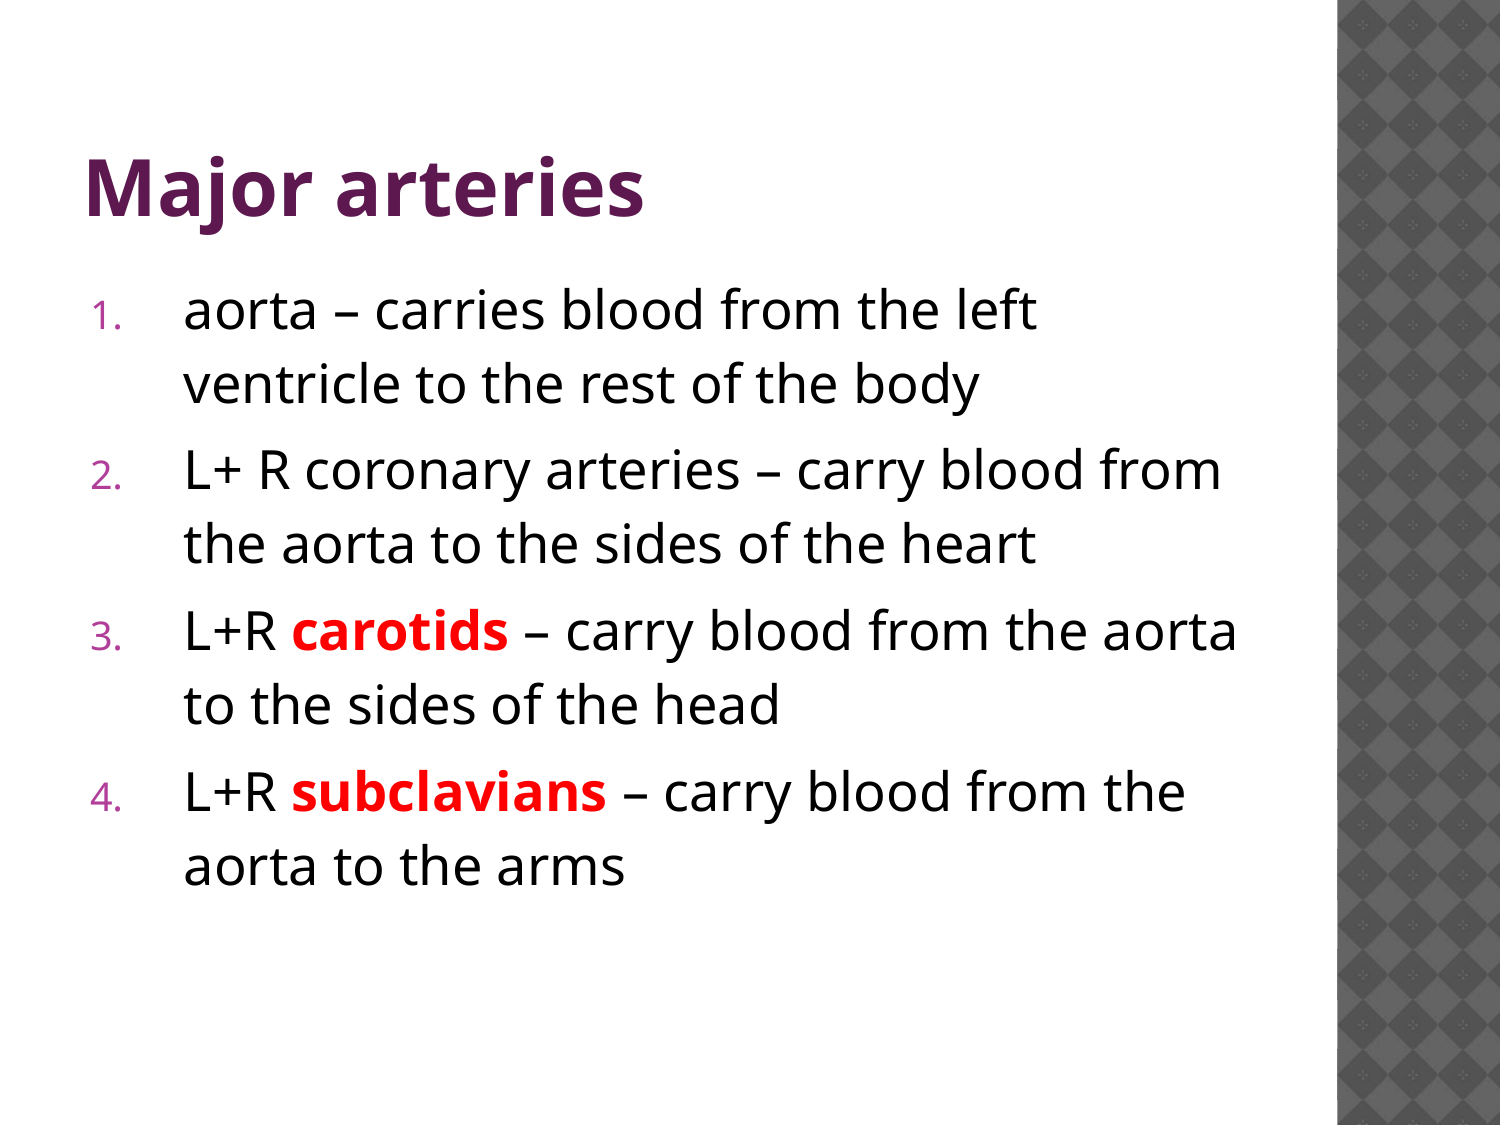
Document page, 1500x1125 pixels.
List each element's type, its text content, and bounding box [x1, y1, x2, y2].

list aorta – carries blood from the left ventricle to the rest of the body L+ R coronary arteries – carry blood from the aorta to the sides of the heart L+R carotids – carry blood from the aorta to the sides of the head L+R subclavians – carry blood from the aorta to the arms [75, 264, 1263, 1060]
picture [1337, 0, 1500, 1125]
title Major arteries [75, 52, 1263, 240]
